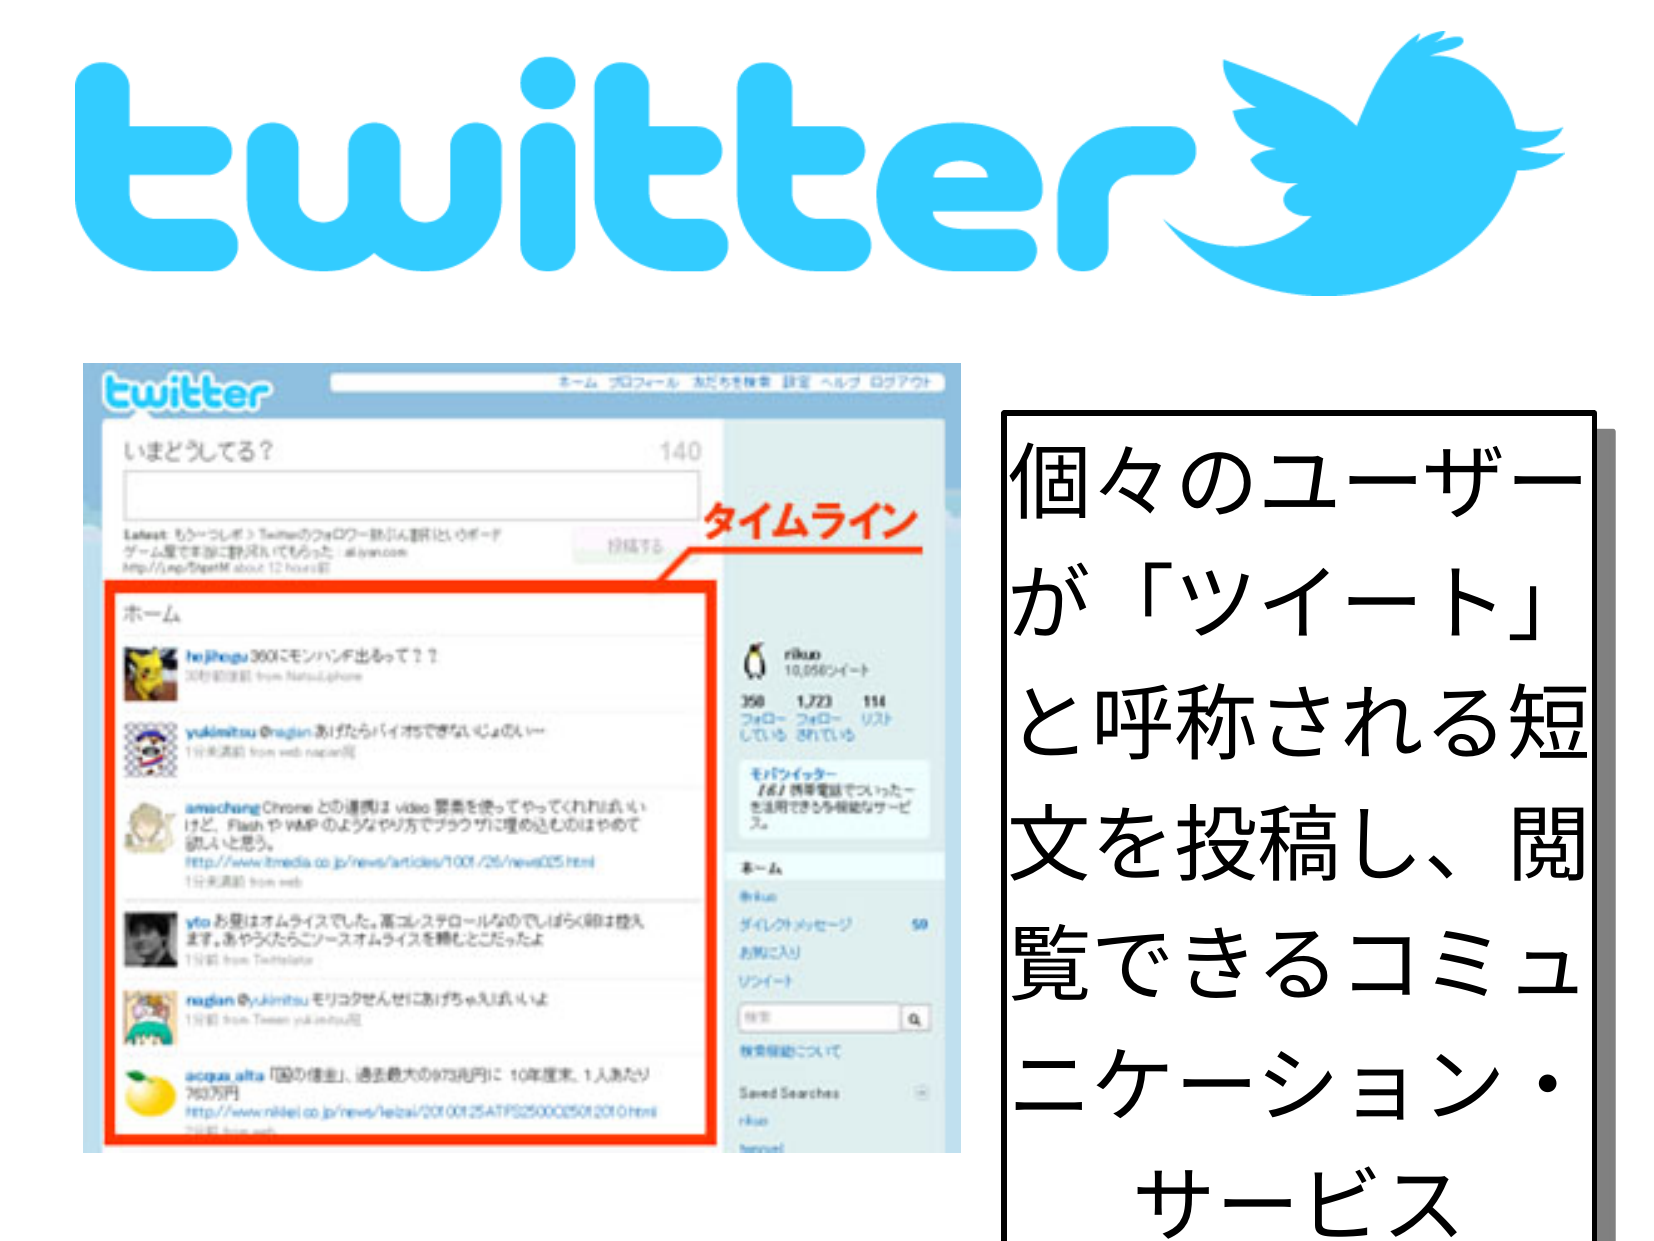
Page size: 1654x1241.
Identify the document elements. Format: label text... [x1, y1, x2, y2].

picture [83, 363, 961, 1154]
text_box 個々のユーザーが「ツイート」と呼称される短文を投稿し、閲覧できるコミュニケーション・サービス [1003, 413, 1595, 1034]
picture [75, 31, 1565, 296]
